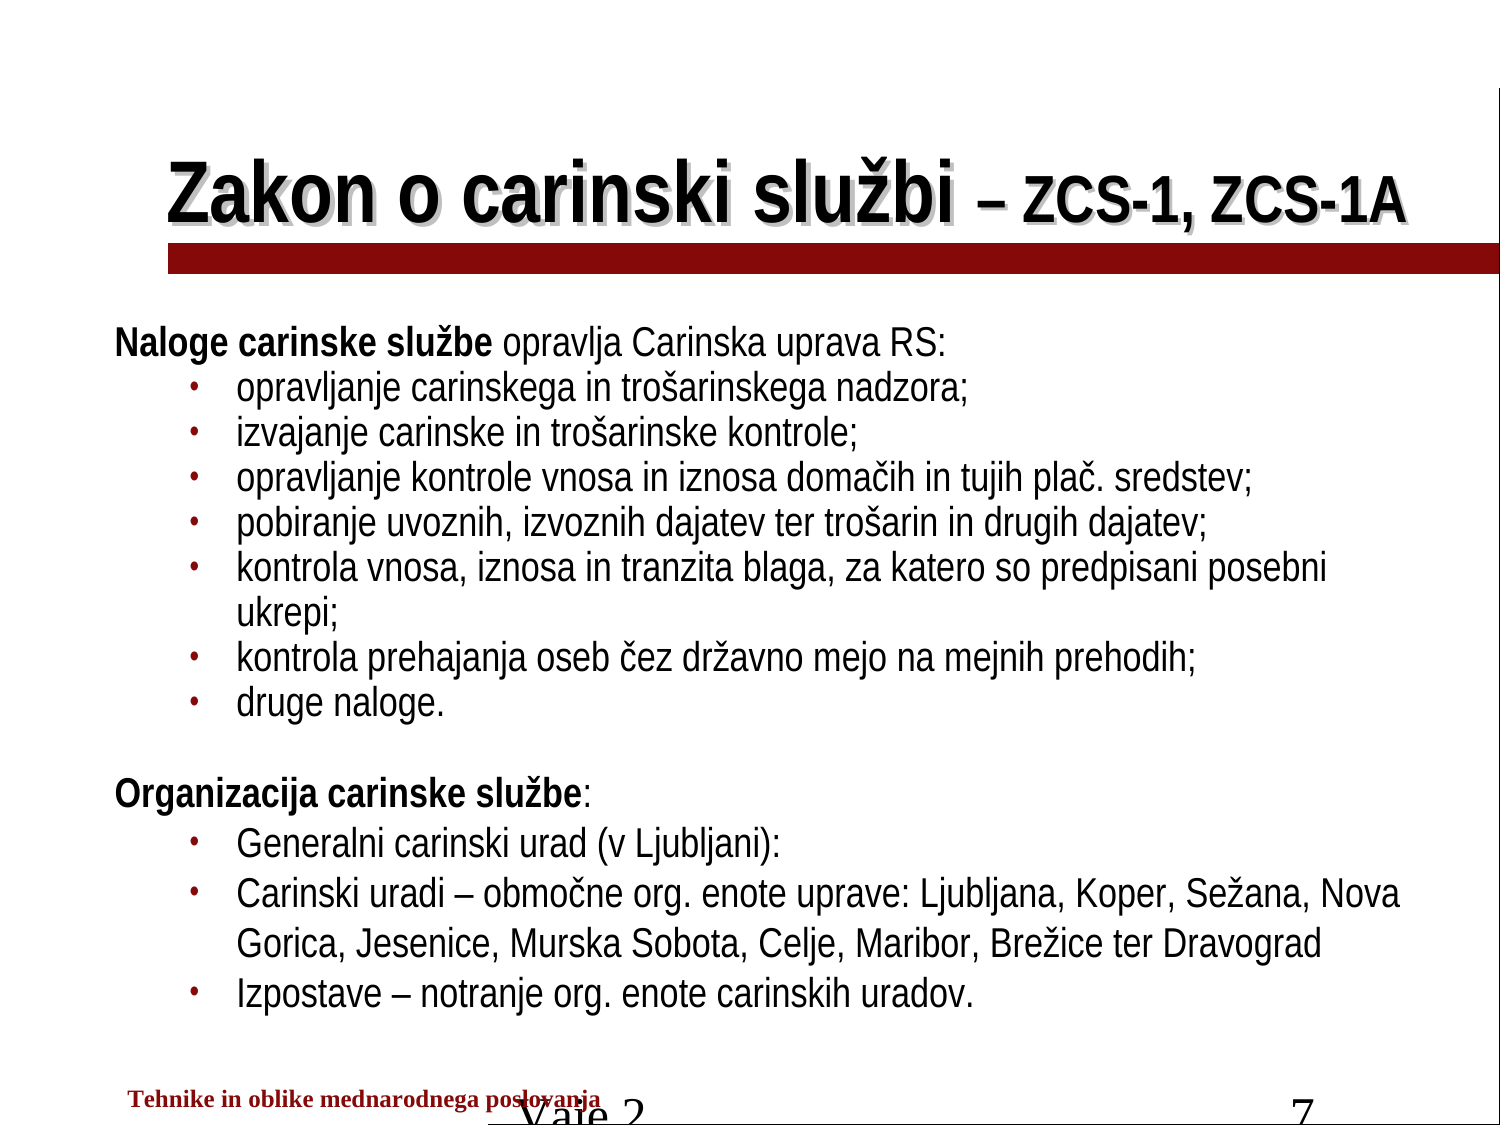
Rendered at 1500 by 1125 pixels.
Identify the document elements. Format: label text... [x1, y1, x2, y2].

title Zakon o carinski službi – ZCS-1, ZCS-1A [150, 112, 1426, 263]
list Naloge carinske službe opravlja Carinska uprava RS: opravljanje carinskega in trošarinskega nadzora; izvajanje carinske in trošarinske kontrole; opravljanje kontrole vnosa in iznosa domačih in tujih plač. sredstev; pobiranje uvoznih, izvoznih dajatev ter trošarin in drugih dajatev; kontrola vnosa, iznosa in tranzita blaga, za katero so predpisani posebni ukrepi; kontrola prehajanja oseb čez državno mejo na mejnih prehodih; druge naloge. Organizacija carinske službe: Generalni carinski urad (v Ljubljani): Carinski uradi – območne org. enote uprave: Ljubljana, Koper, Sežana, Nova Gorica, Jesenice, Murska Sobota, Celje, Maribor, Brežice ter Dravograd Izpostave – notranje org. enote carinskih uradov. [99, 312, 1425, 1125]
